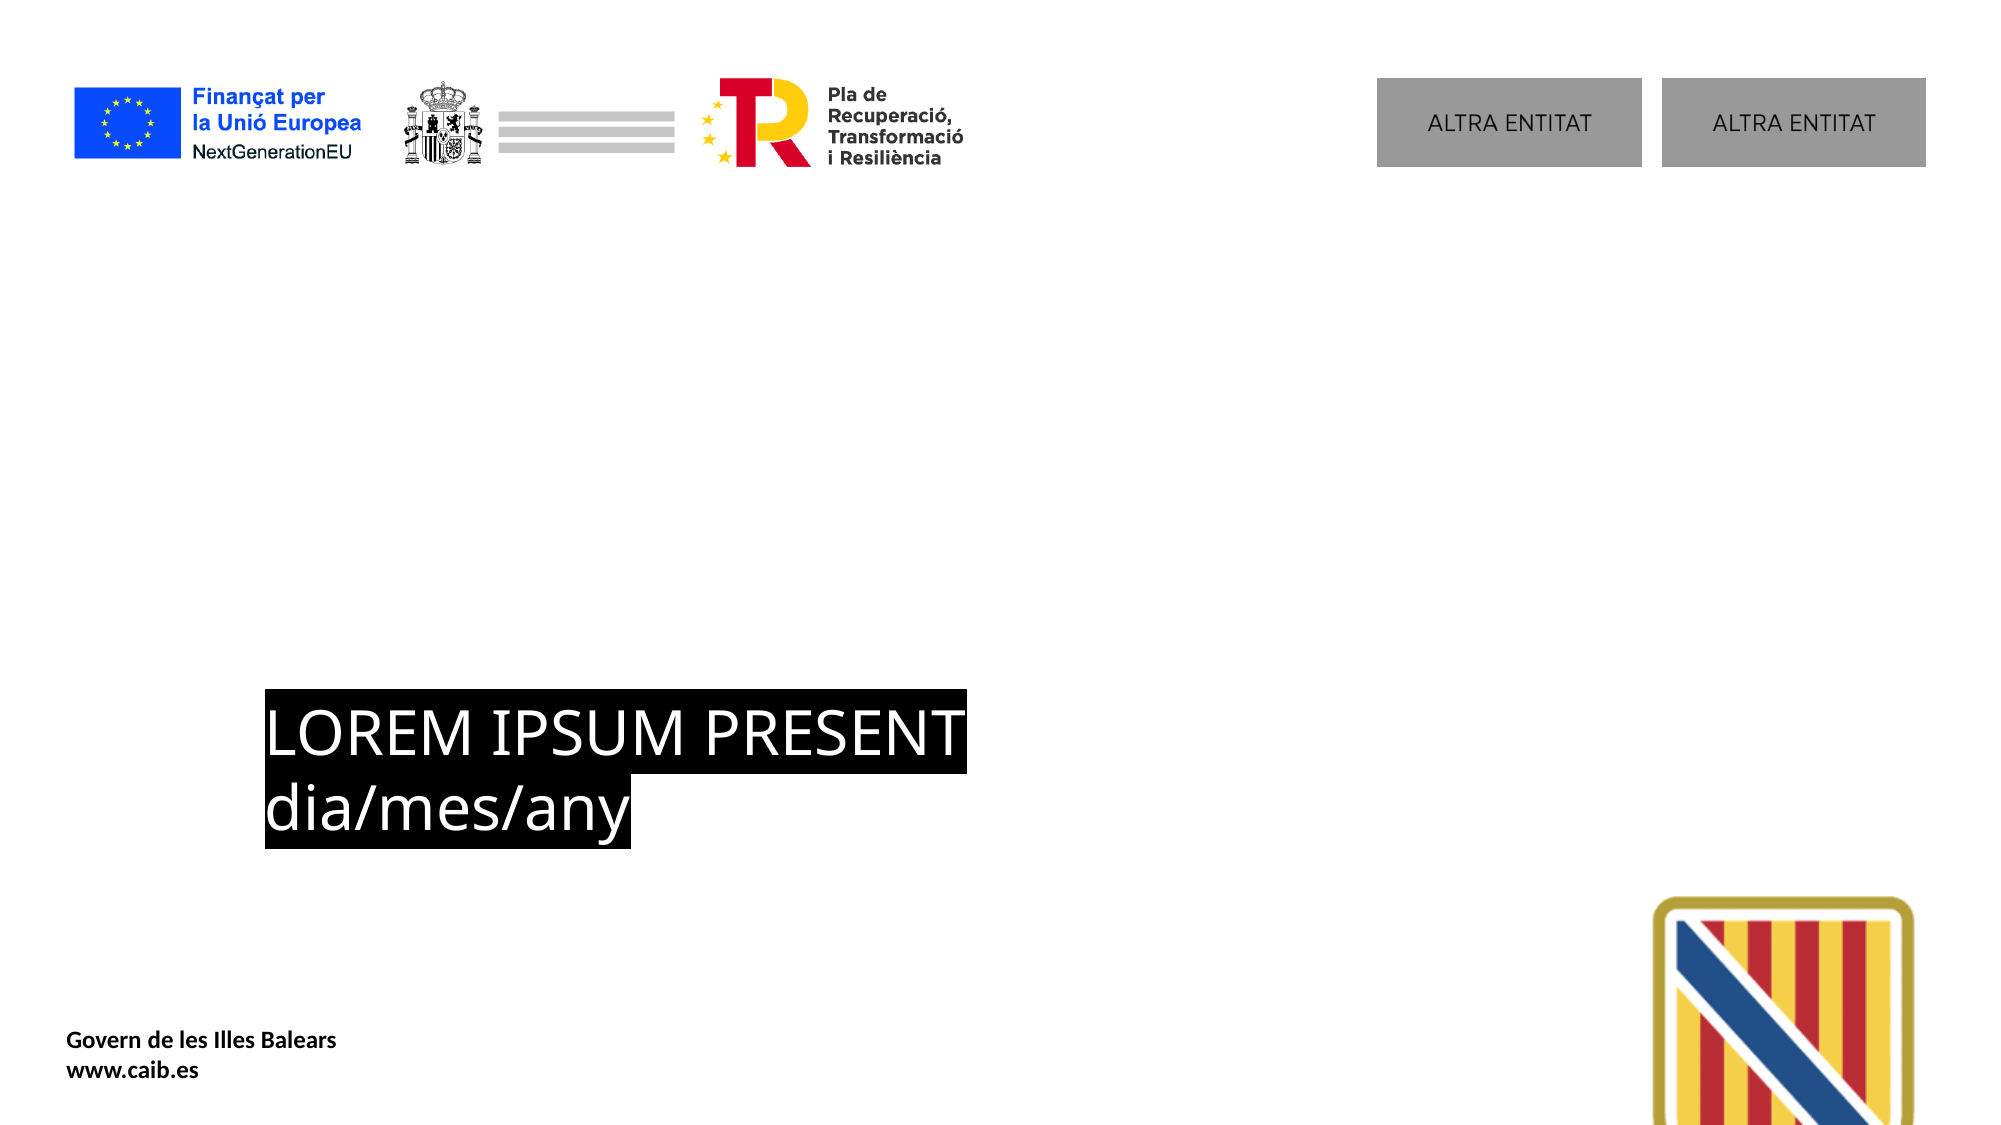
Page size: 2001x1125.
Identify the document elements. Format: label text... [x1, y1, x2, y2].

text_box Govern de les Illes Balears www.caib.es [51, 1016, 352, 1091]
picture [1534, 852, 1965, 1125]
text_box LOREM IPSUM PRESENT dia/mes/any [249, 685, 1103, 853]
picture [1662, 78, 1926, 167]
picture [1377, 78, 1642, 167]
picture [399, 78, 683, 167]
picture [74, 78, 361, 167]
picture [701, 78, 963, 167]
